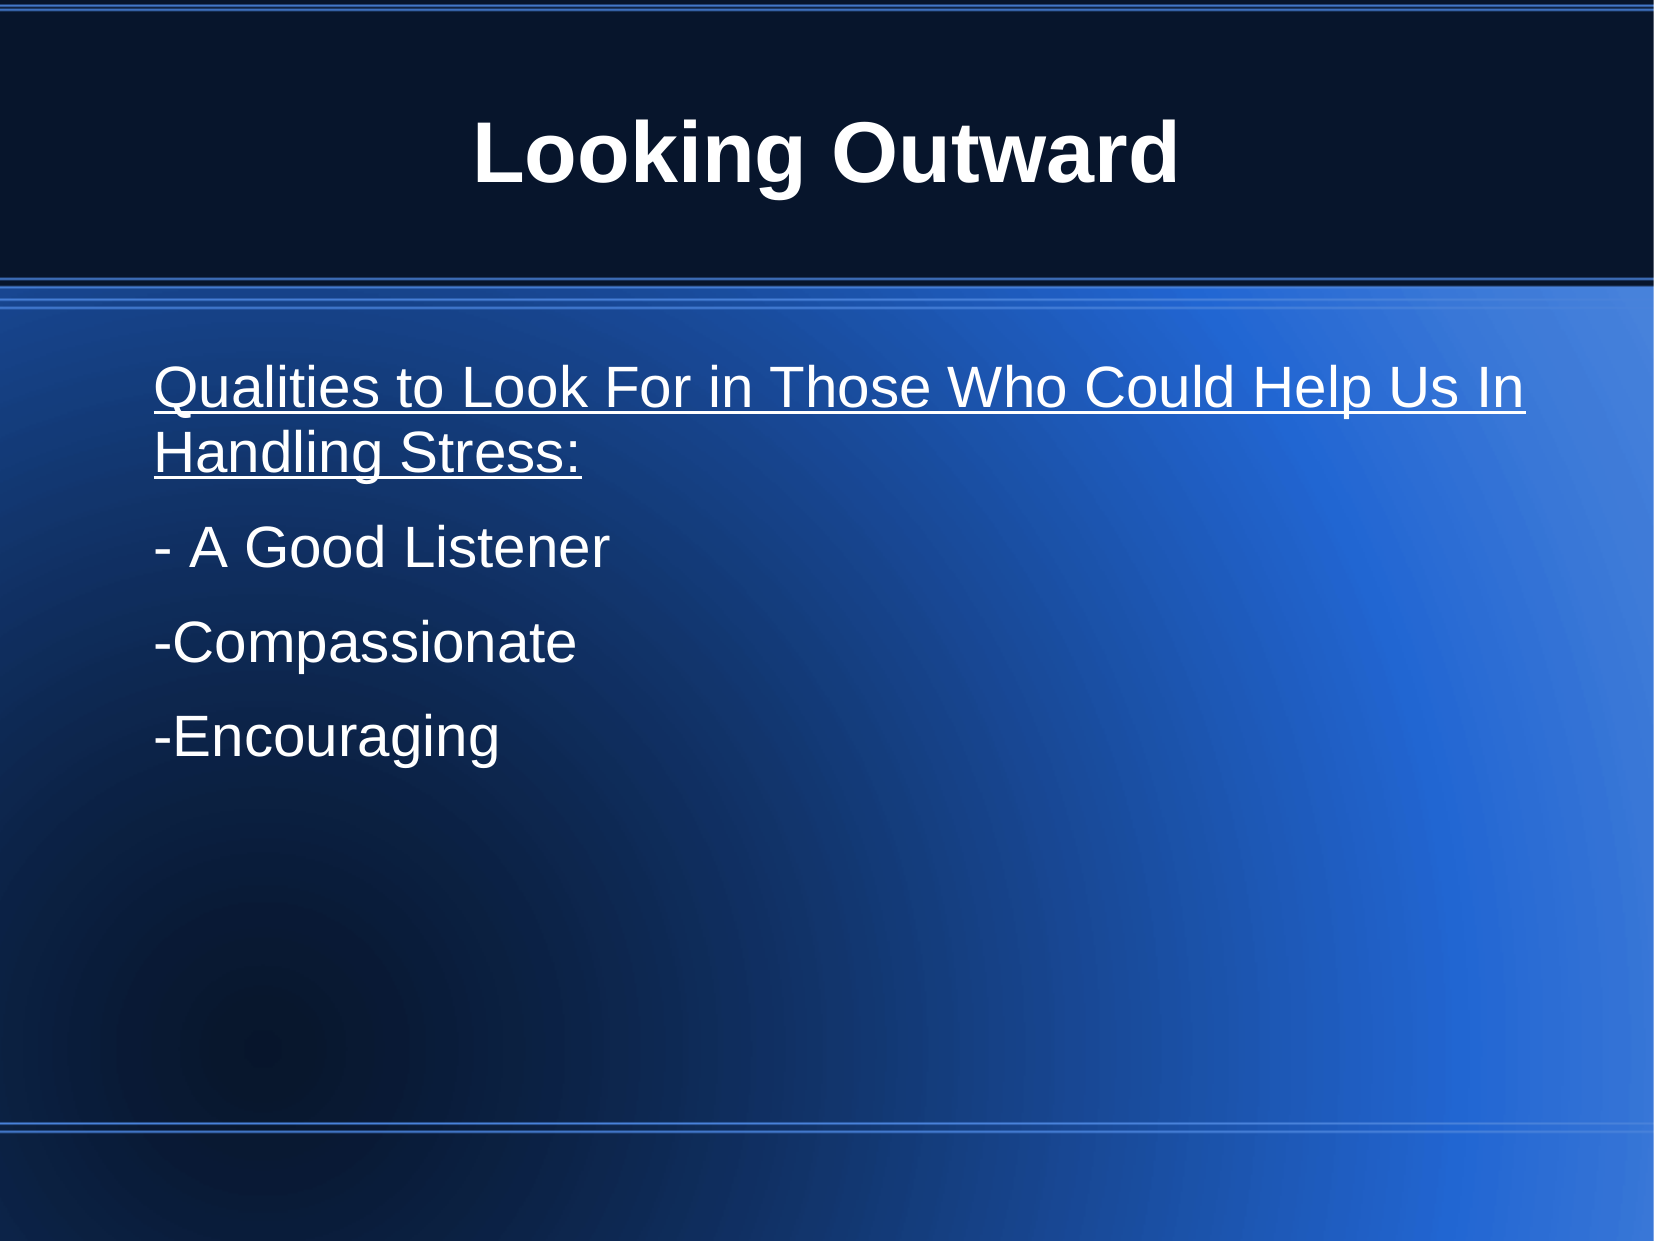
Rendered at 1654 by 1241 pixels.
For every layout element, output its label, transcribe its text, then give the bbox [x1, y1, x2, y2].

picture [0, 0, 1654, 1241]
list Qualities to Look For in Those Who Could Help Us In Handling Stress: - A Good Listener -Compassionate -Encouraging [82, 355, 1571, 1058]
title Looking Outward [82, 49, 1571, 257]
